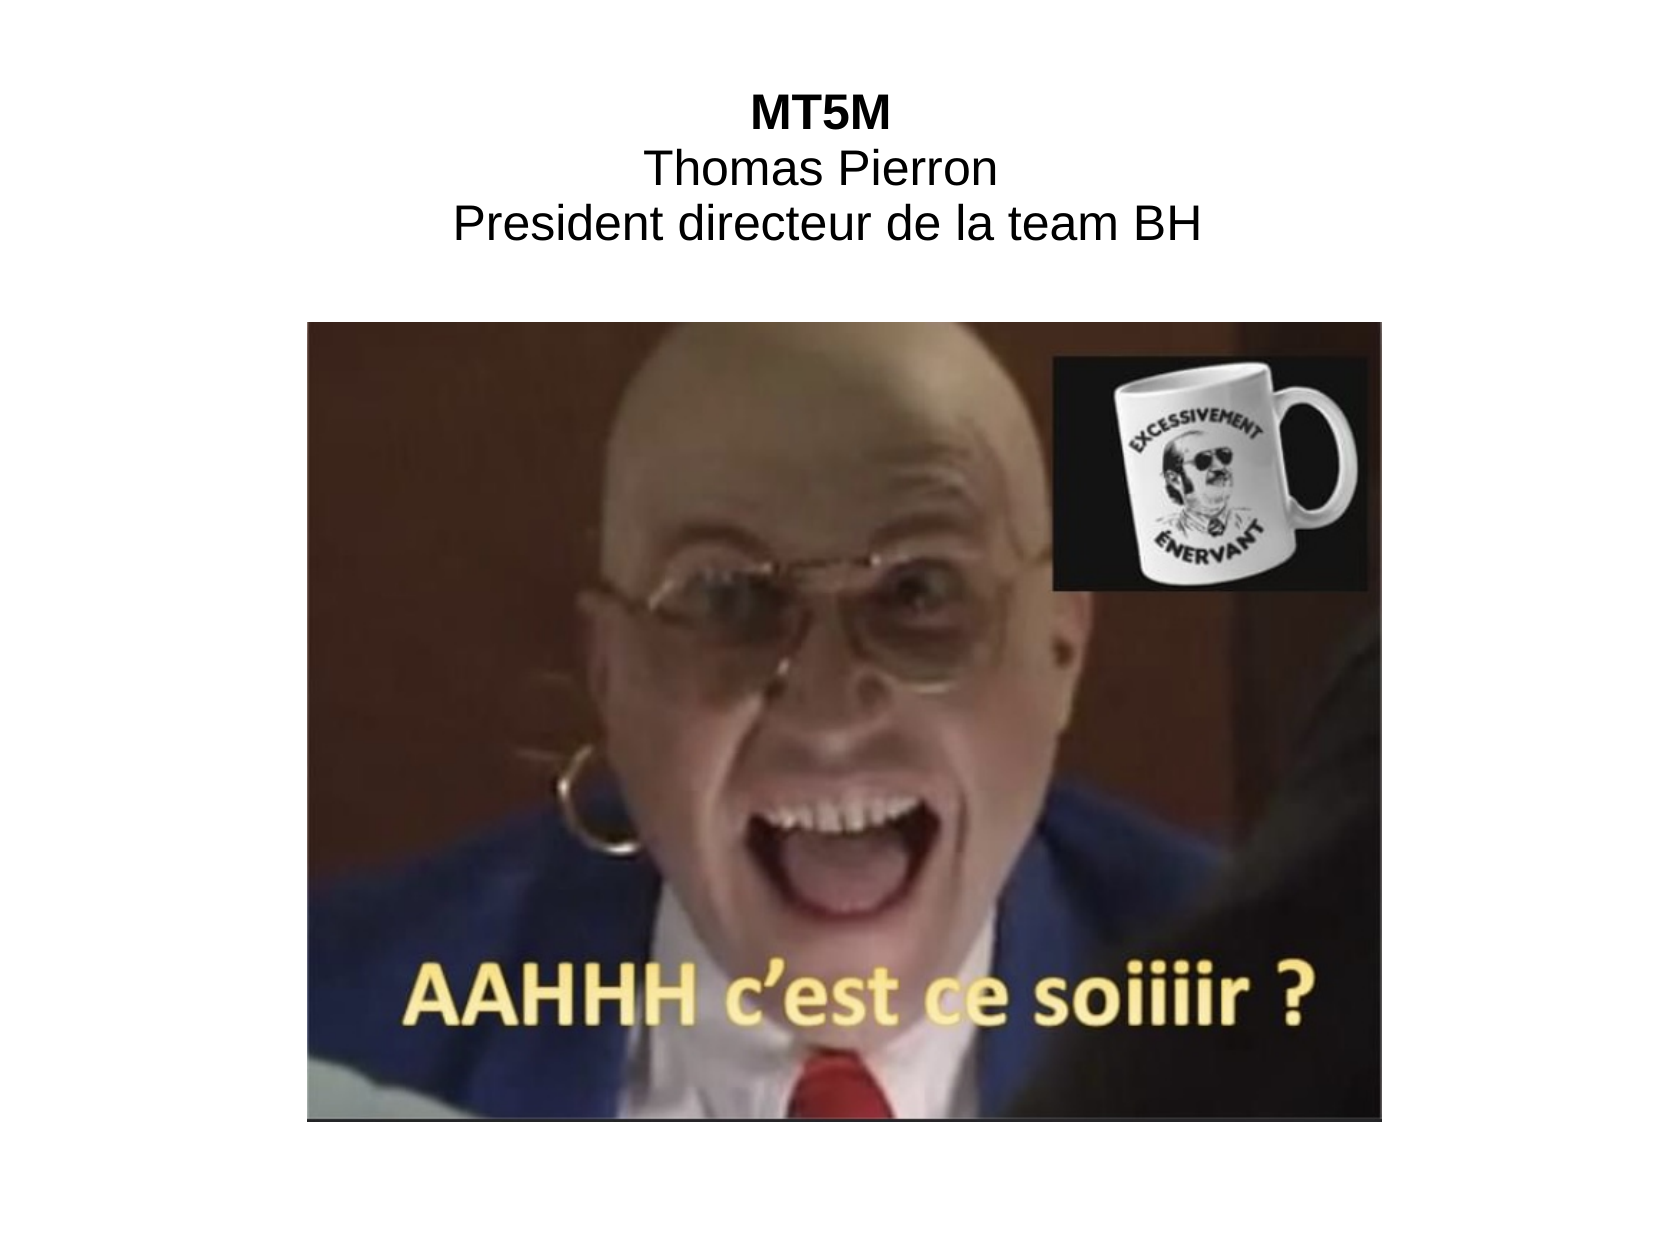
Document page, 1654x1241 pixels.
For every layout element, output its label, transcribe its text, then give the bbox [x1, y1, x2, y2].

picture [307, 322, 1382, 1123]
text_box MT5M Thomas Pierron President directeur de la team BH [354, 76, 1288, 259]
